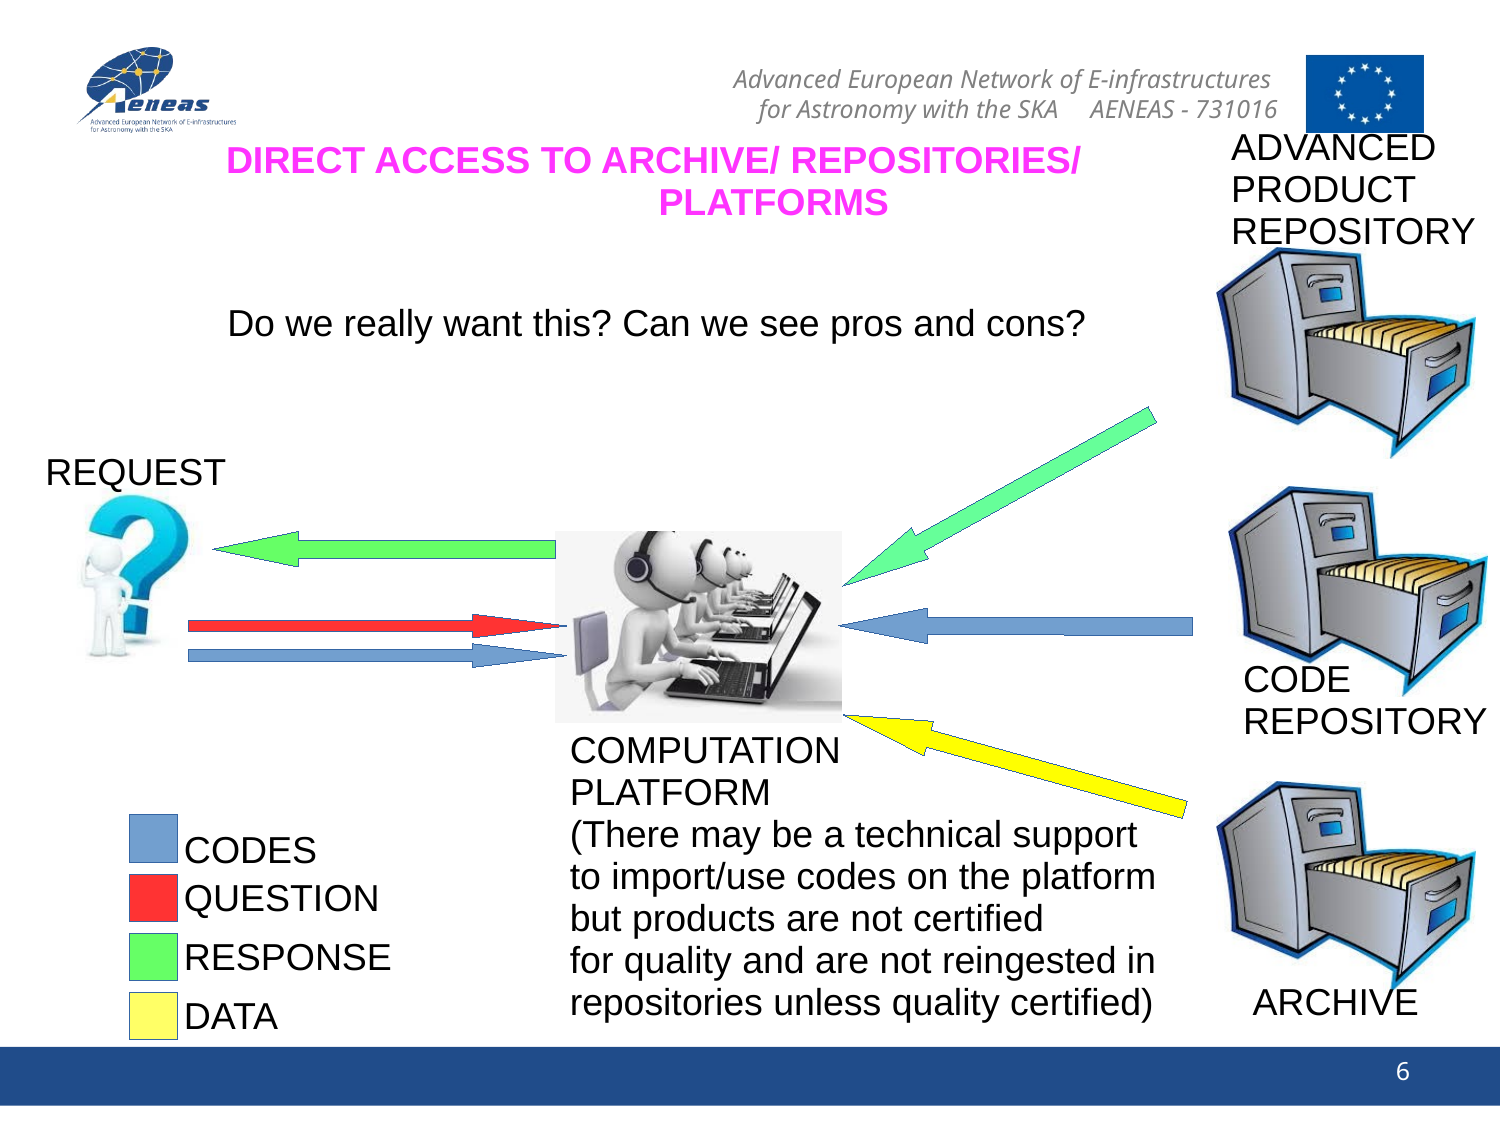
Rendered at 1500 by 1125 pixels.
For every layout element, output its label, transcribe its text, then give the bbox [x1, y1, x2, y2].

text_box DIRECT ACCESS TO ARCHIVE/ REPOSITORIES/ PLATFORMS [200, 132, 1216, 231]
text_box ARCHIVE [1237, 974, 1434, 1032]
text_box CODES [169, 822, 333, 869]
picture [76, 47, 236, 133]
text_box [188, 643, 567, 668]
picture [555, 531, 842, 722]
text_box [212, 531, 556, 567]
text_box [188, 614, 567, 638]
text_box DATA [169, 987, 294, 1045]
picture [1216, 781, 1476, 993]
picture [1228, 486, 1488, 651]
text_box QUESTION [169, 869, 395, 927]
text_box [129, 933, 169, 981]
picture [35, 501, 213, 667]
text_box REQUEST [30, 401, 252, 501]
text_box [843, 714, 934, 722]
text_box [129, 814, 178, 863]
text_box [1182, 799, 1188, 819]
text_box CODE REPOSITORY [1228, 651, 1500, 751]
text_box [838, 608, 1193, 644]
text_box Do we really want this? Can we see pros and cons? [212, 295, 1102, 353]
text_box [129, 992, 169, 1040]
text_box [842, 406, 1157, 587]
picture [1307, 56, 1424, 119]
text_box [129, 874, 169, 922]
text_box RESPONSE [169, 928, 408, 986]
text_box COMPUTATION PLATFORM (There may be a technical support to import/use codes on the platform but products are not certified for quality and are not reingested in repositories unless quality certified) [555, 722, 1182, 1031]
text_box ADVANCED PRODUCT REPOSITORY [1216, 119, 1491, 260]
picture [1216, 260, 1476, 459]
